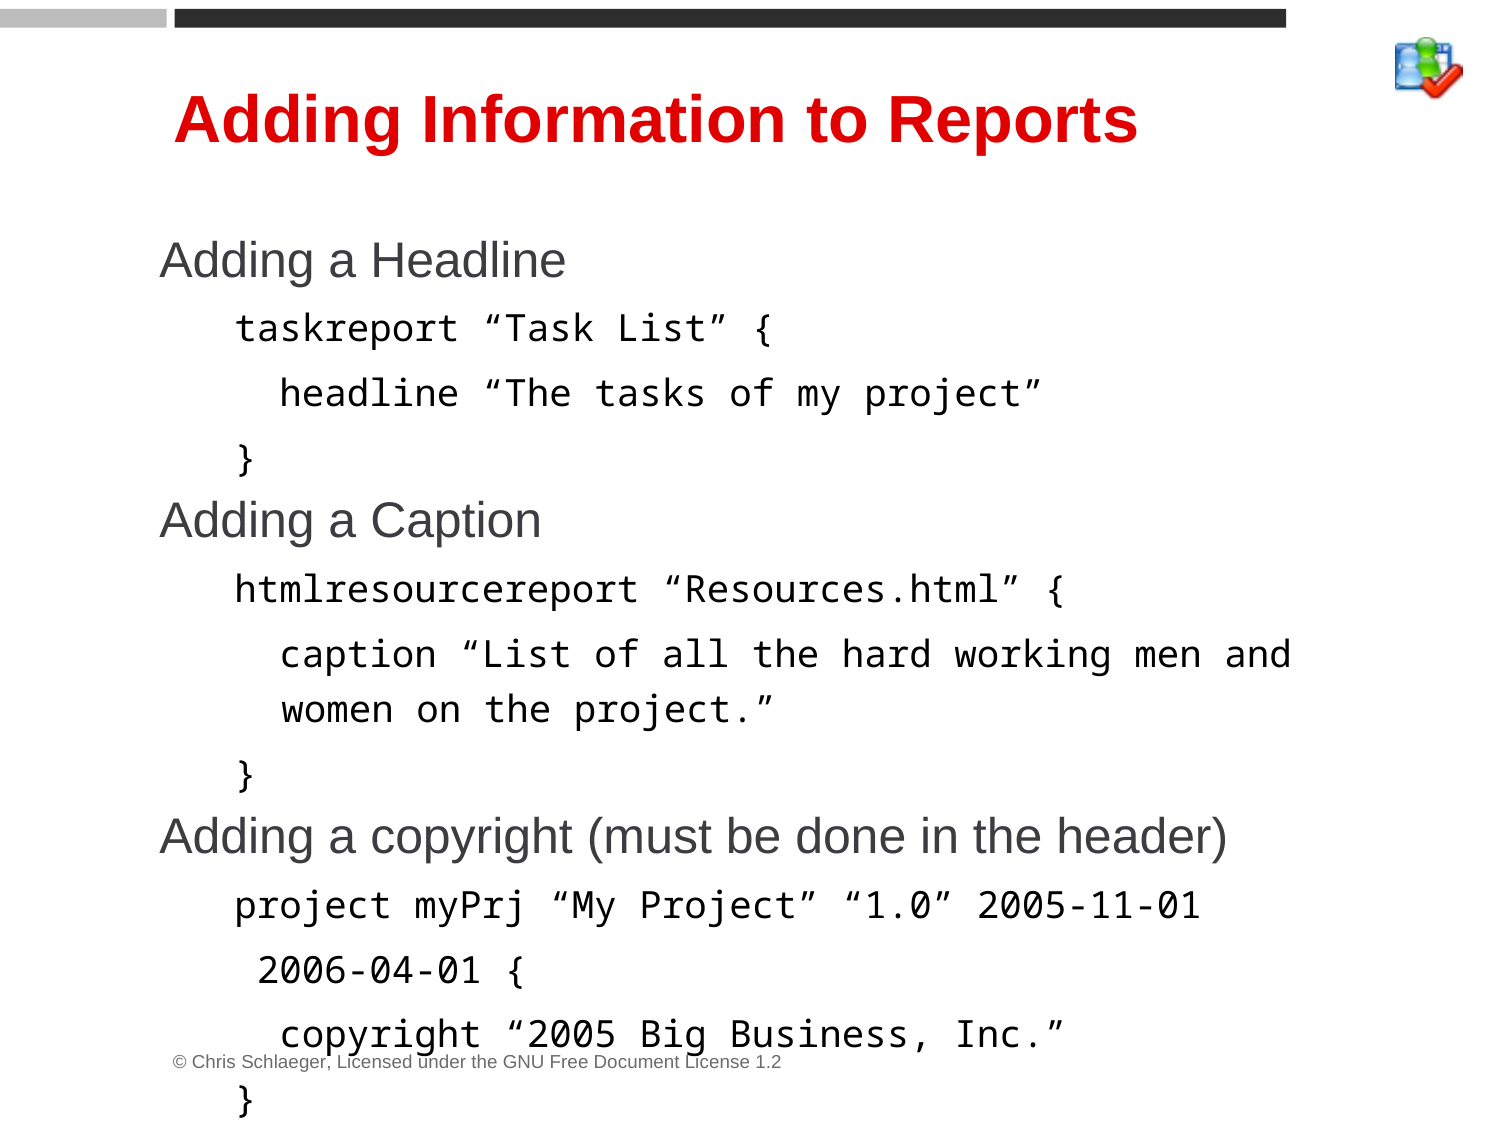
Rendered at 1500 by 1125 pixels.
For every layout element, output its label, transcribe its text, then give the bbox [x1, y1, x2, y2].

list Adding a Headline taskreport “Task List” { headline “The tasks of my project” } Adding a Caption htmlresourcereport “Resources.html” { caption “List of all the hard working men and women on the project.” } Adding a copyright (must be done in the header) project myPrj “My Project” “1.0” 2005-11-01 2006-04-01 { copyright “2005 Big Business, Inc.” } [159, 234, 1395, 1083]
picture [1395, 37, 1463, 105]
title Adding Information to Reports [173, 41, 1395, 205]
